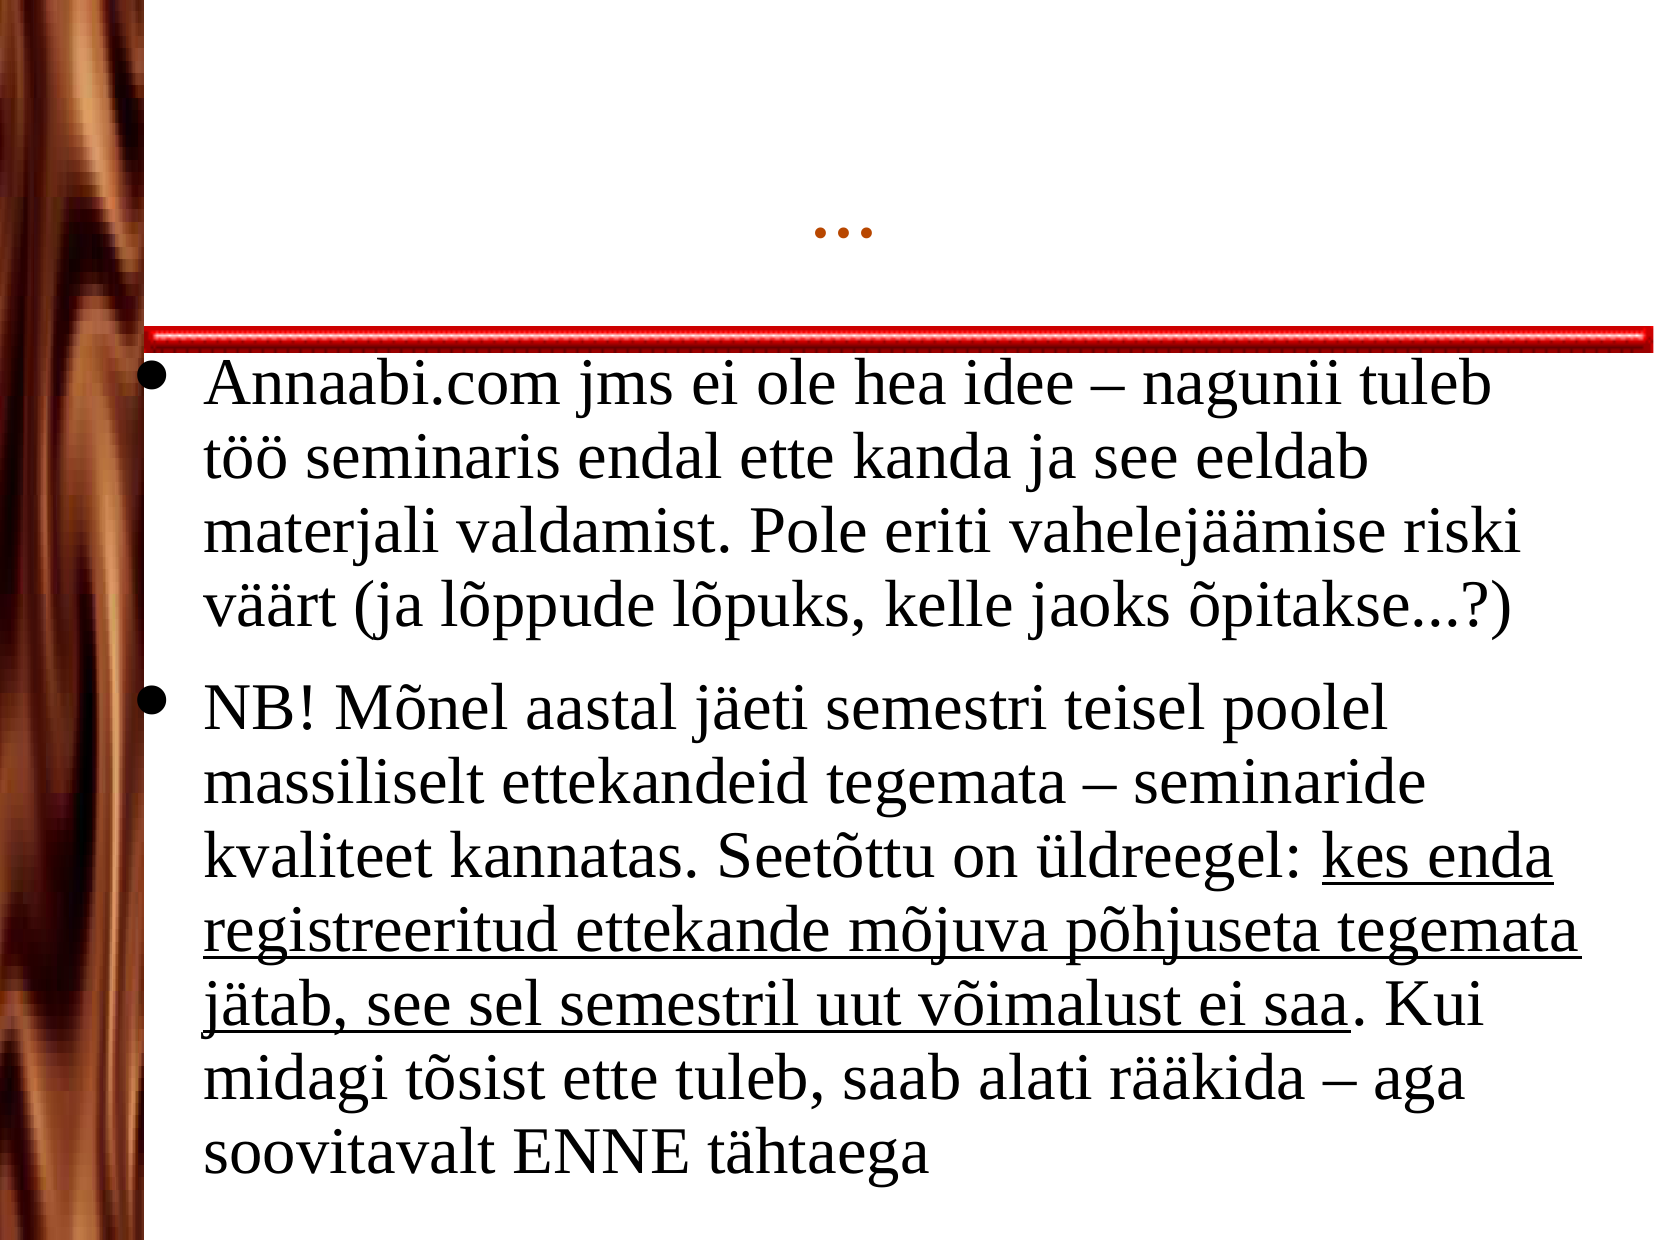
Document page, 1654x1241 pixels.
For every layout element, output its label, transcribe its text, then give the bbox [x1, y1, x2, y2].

title ... [121, 96, 1533, 317]
picture [0, 0, 1654, 1240]
list Annaabi.com jms ei ole hea idee – nagunii tuleb töö seminaris endal ette kanda ja see eeldab materjali valdamist. Pole eriti vahelejäämise riski väärt (ja lõppude lõpuks, kelle jaoks õpitakse...?) NB! Mõnel aastal jäeti semestri teisel poolel massiliselt ettekandeid tegemata – seminaride kvaliteet kannatas. Seetõttu on üldreegel: kes enda registreeritud ettekande mõjuva põhjuseta tegemata jätab, see sel semestril uut võimalust ei saa. Kui midagi tõsist ette tuleb, saab alati rääkida – aga soovitavalt ENNE tähtaega [121, 344, 1607, 1205]
